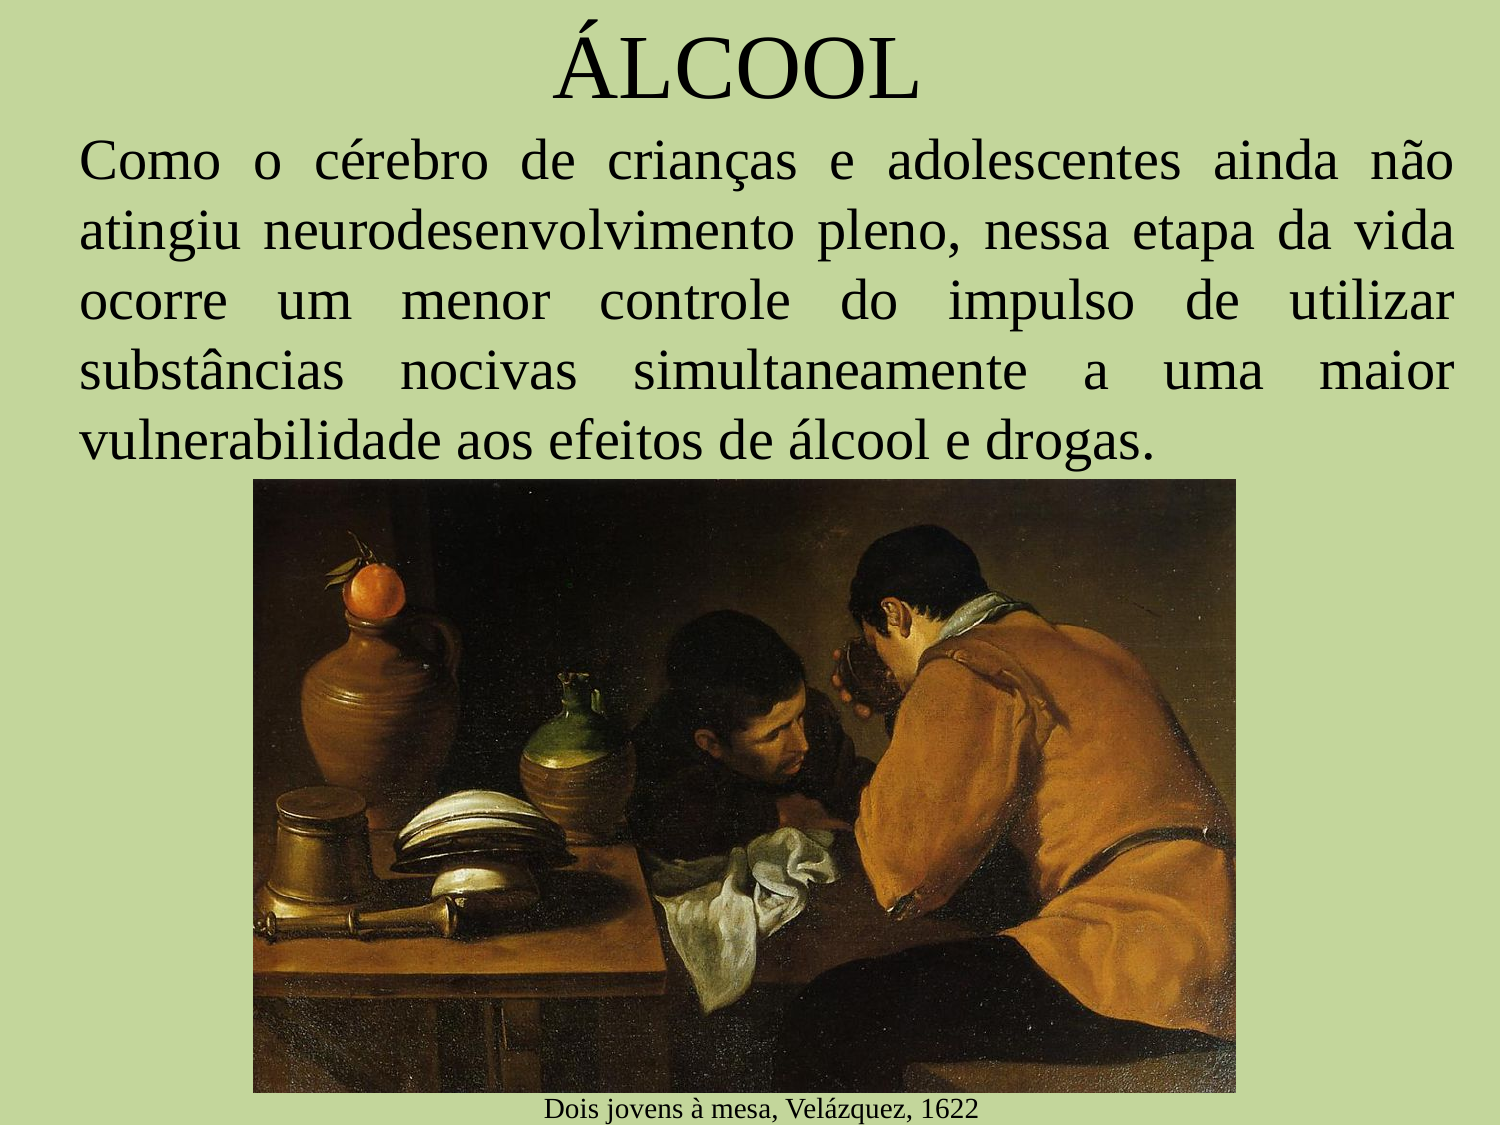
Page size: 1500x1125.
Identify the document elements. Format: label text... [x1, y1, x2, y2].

picture [253, 479, 1236, 1093]
text_box ÁLCOOL [88, 0, 1388, 113]
text_box Dois jovens à mesa, Velázquez, 1622 [100, 1082, 1424, 1125]
text_box Como o cérebro de crianças e adolescentes ainda não atingiu neurodesenvolvimento pleno, nessa etapa da vida ocorre um menor controle do impulso de utilizar substâncias nocivas simultaneamente a uma maior vulnerabilidade aos efeitos de álcool e drogas. [64, 113, 1471, 479]
